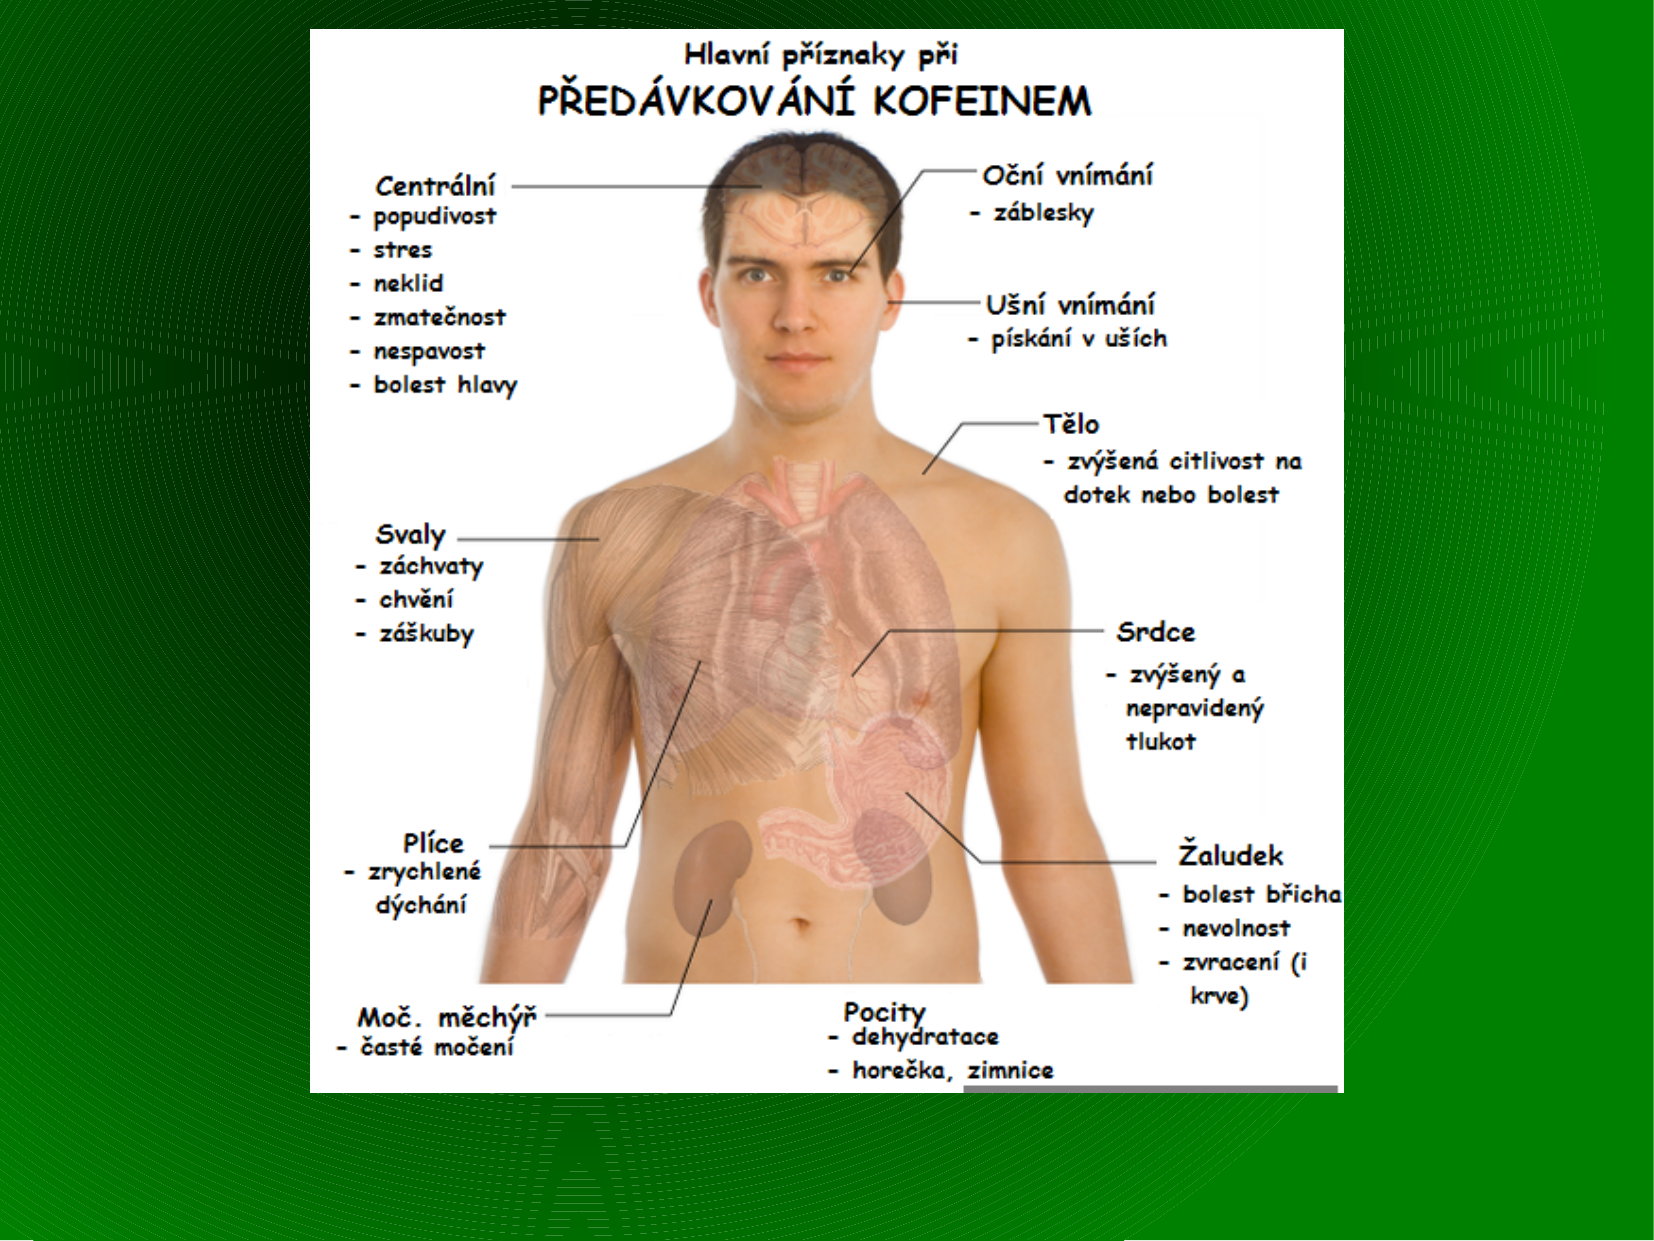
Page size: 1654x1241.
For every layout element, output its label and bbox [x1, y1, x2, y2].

picture [310, 29, 1344, 1093]
